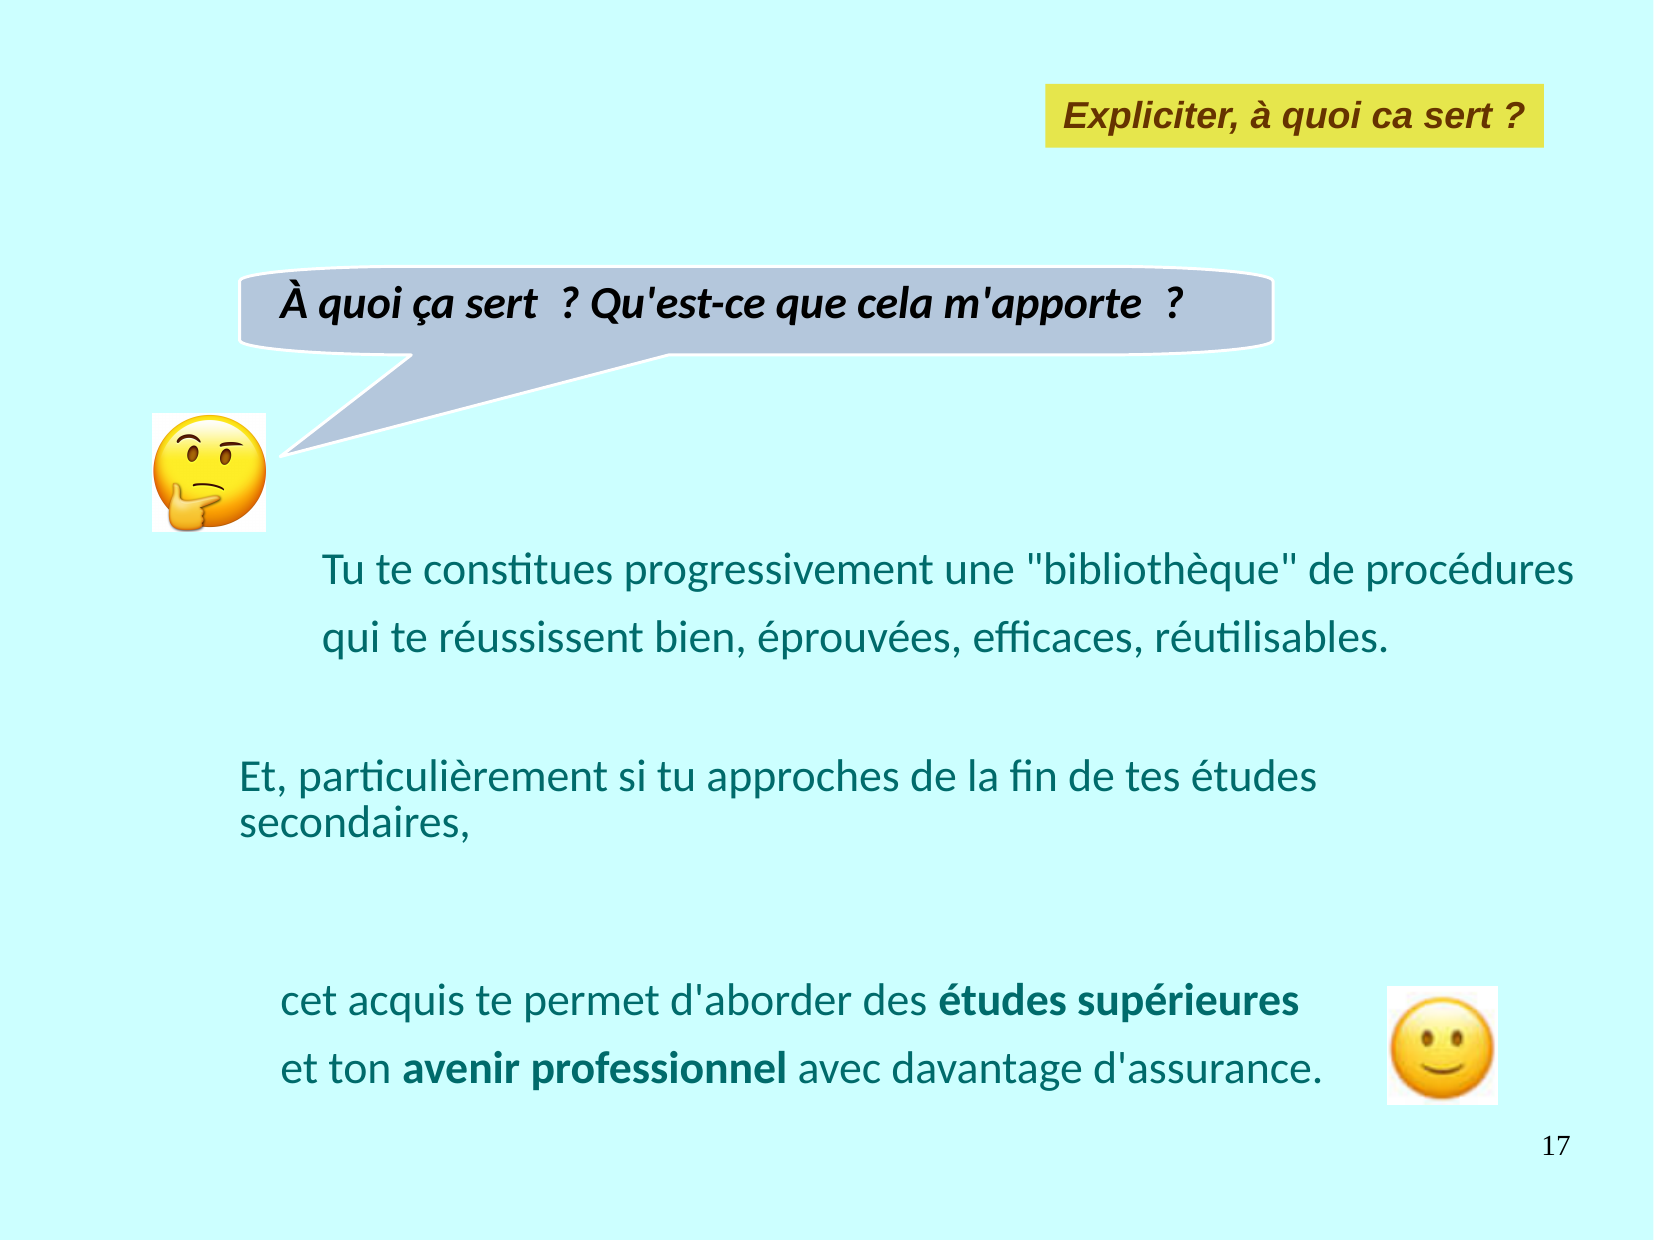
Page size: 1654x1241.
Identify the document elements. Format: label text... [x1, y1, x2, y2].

text_box Et, particulièrement si tu approches de la fin de tes études secondaires, [224, 750, 1376, 898]
picture [152, 413, 266, 532]
picture [1387, 986, 1498, 1105]
text_box [239, 266, 1274, 457]
text_box Tu te constitues progressivement une "bibliothèque" de procédures qui te réussissent bien, éprouvées, efficaces, réutilisables. [307, 519, 1595, 697]
text_box À quoi ça sert ? Qu'est-ce que cela m'apporte ? [265, 276, 1211, 348]
text_box Expliciter, à quoi ca sert ? [1045, 83, 1544, 148]
text_box cet acquis te permet d'aborder des études supérieures et ton avenir professionnel avec davantage d'assurance. [265, 950, 1359, 1103]
